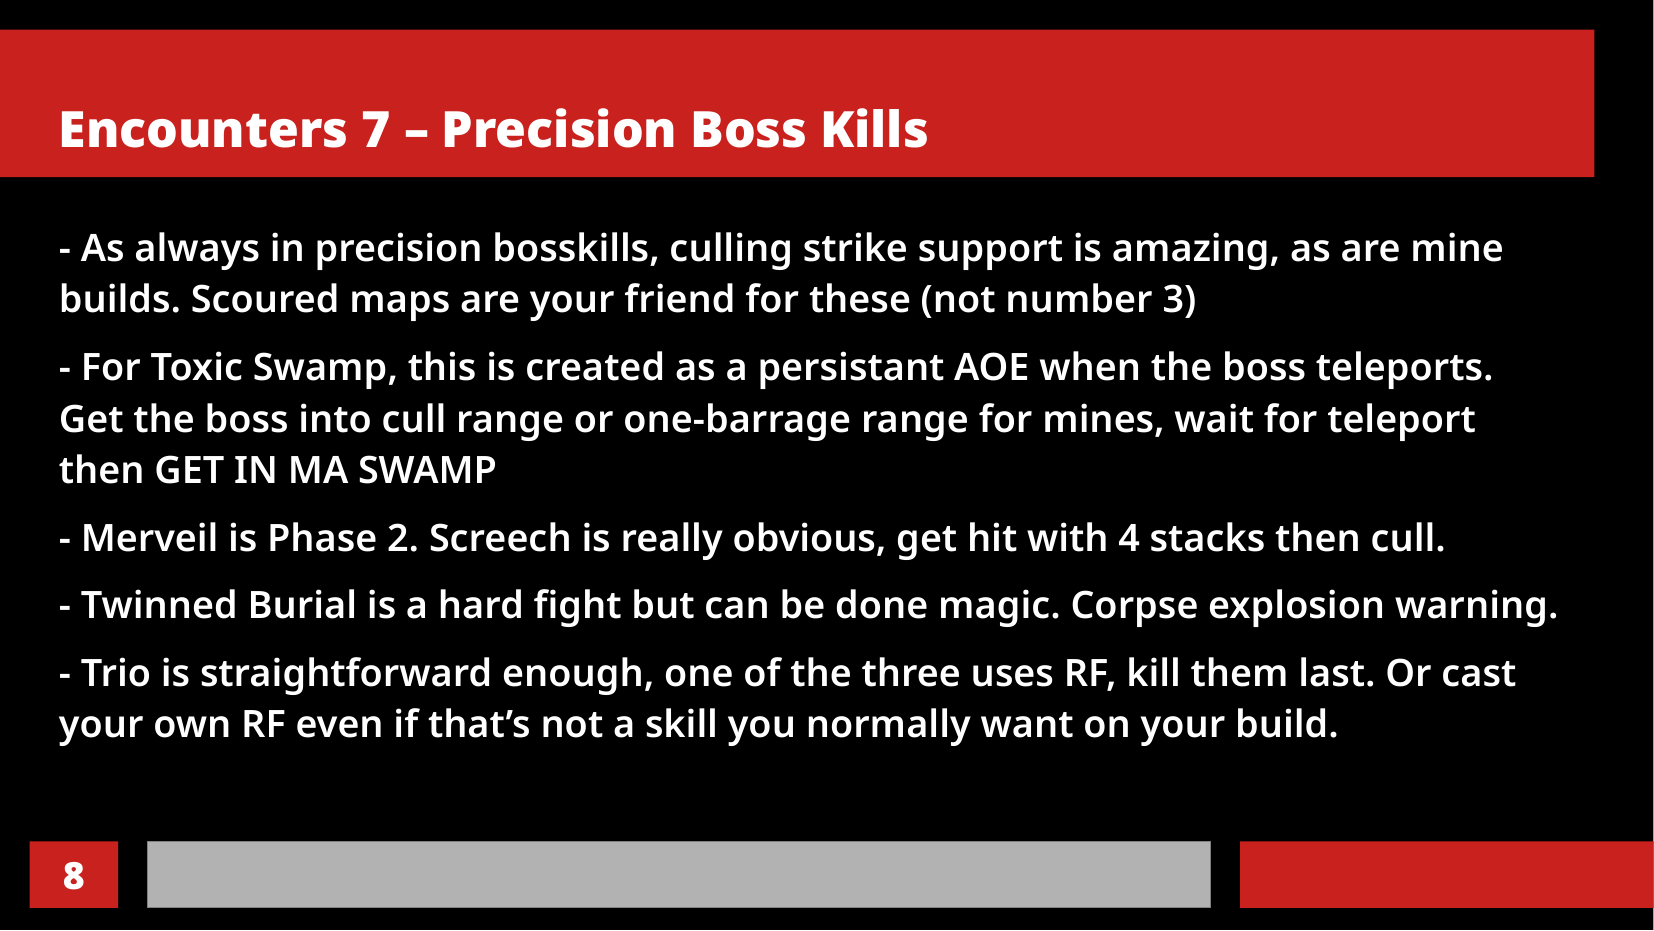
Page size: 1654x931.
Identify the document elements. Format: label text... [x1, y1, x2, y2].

title Encounters 7 – Precision Boss Kills [59, 44, 1595, 163]
list - As always in precision bosskills, culling strike support is amazing, as are mine builds. Scoured maps are your friend for these (not number 3) - For Toxic Swamp, this is created as a persistant AOE when the boss teleports. Get the boss into cull range or one-barrage range for mines, wait for teleport then GET IN MA SWAMP - Merveil is Phase 2. Screech is really obvious, get hit with 4 stacks then cull. - Twinned Burial is a hard fight but can be done magic. Corpse explosion warning. - Trio is straightforward enough, one of the three uses RF, kill them last. Or cast your own RF even if that’s not a skill you normally want on your build. [59, 221, 1565, 798]
